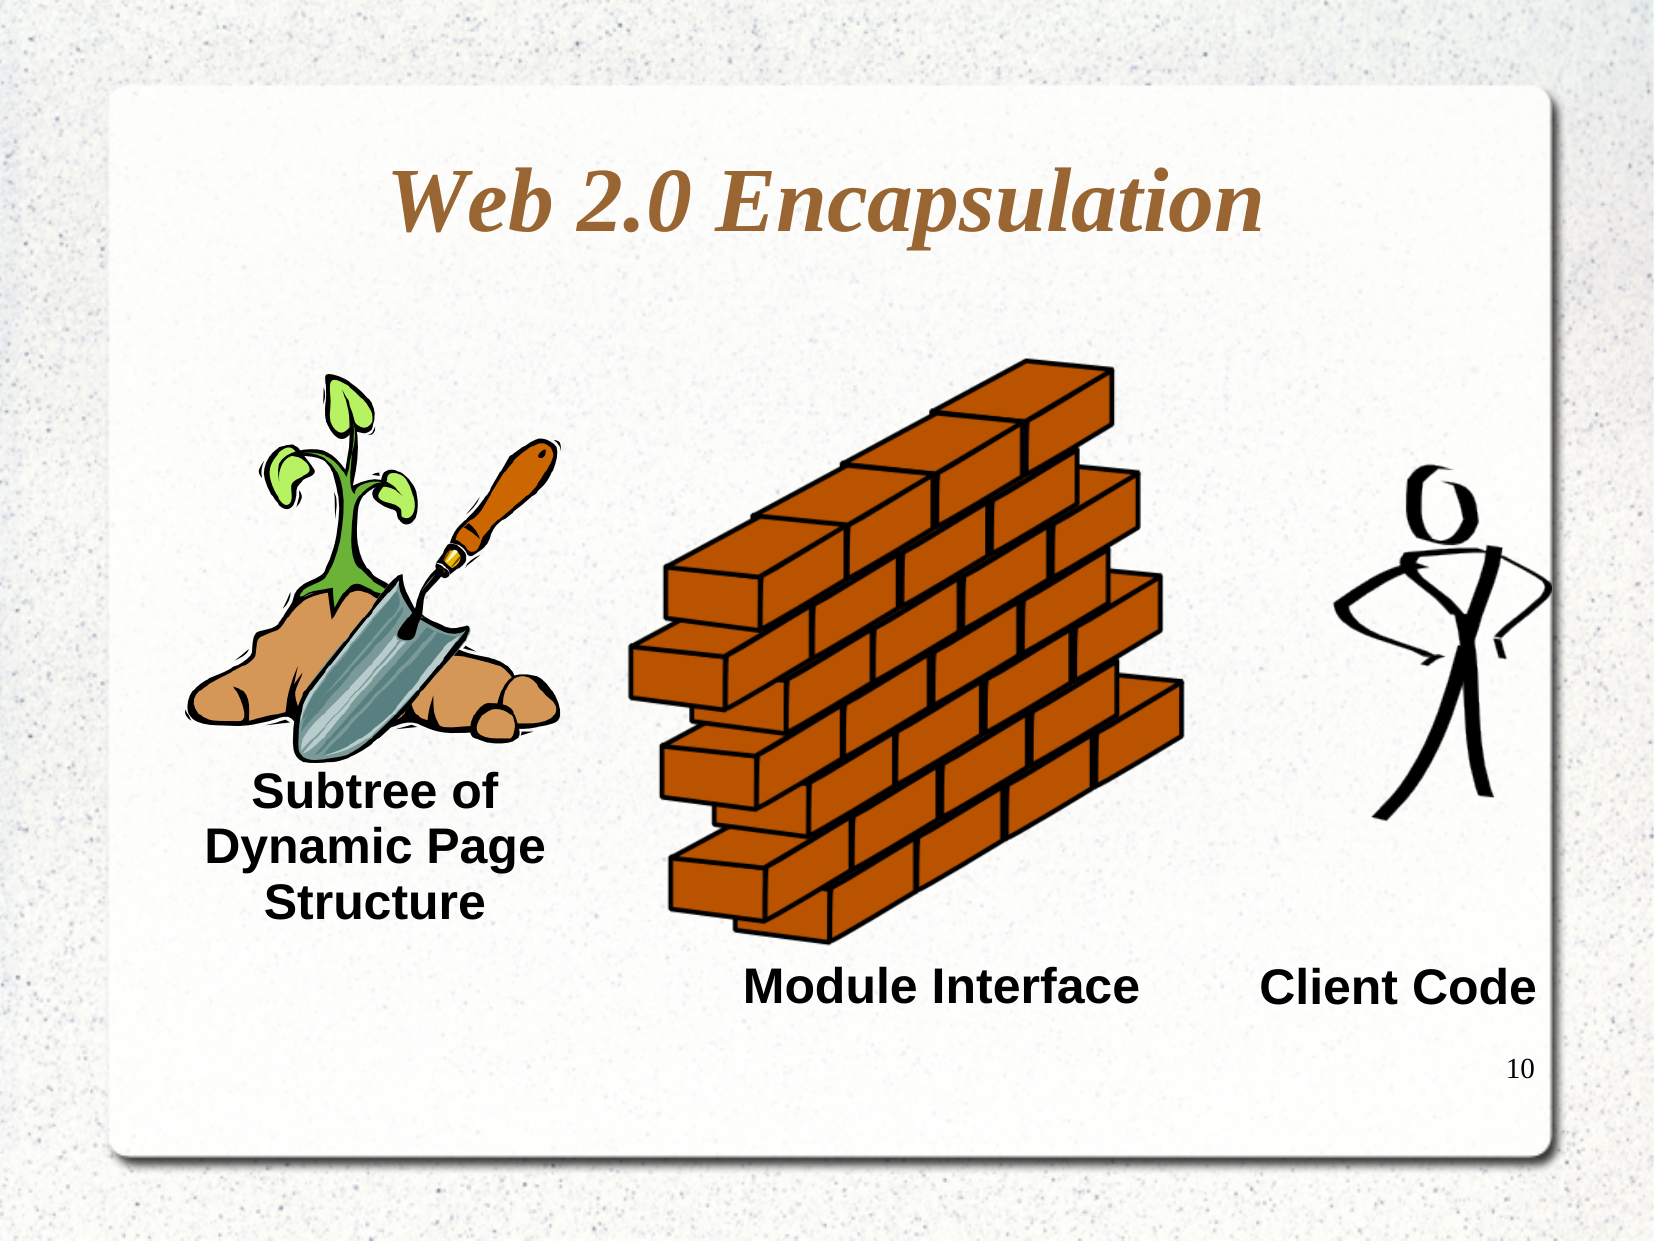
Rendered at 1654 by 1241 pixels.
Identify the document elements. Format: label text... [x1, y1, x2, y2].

text_box Client Code [1244, 951, 1583, 1031]
picture [0, 0, 1654, 1241]
text_box Subtree of Dynamic Page Structure [150, 755, 601, 964]
text_box Module Interface [728, 951, 1179, 1031]
title Web 2.0 Encapsulation [118, 104, 1536, 297]
